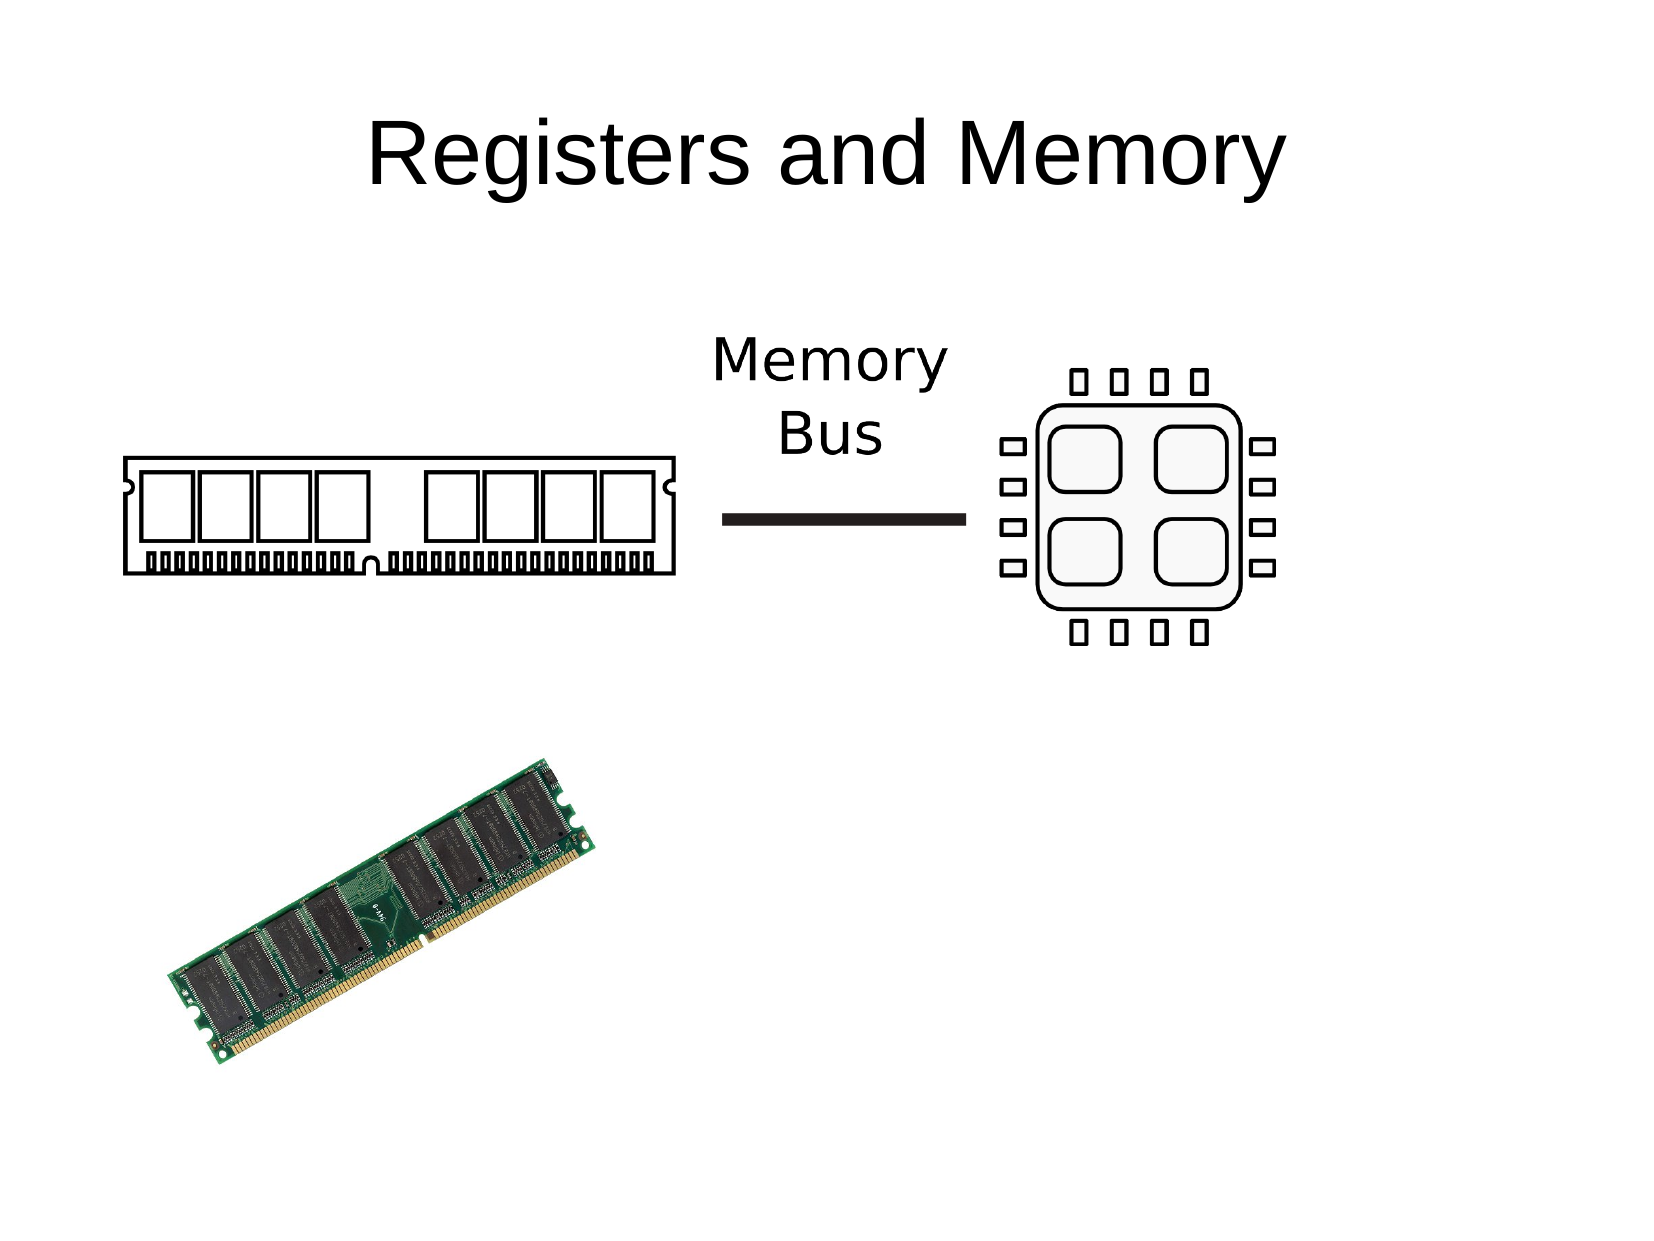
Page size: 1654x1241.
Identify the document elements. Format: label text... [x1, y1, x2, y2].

picture [150, 734, 612, 1088]
picture [123, 337, 1276, 646]
title Registers and Memory [82, 49, 1571, 257]
